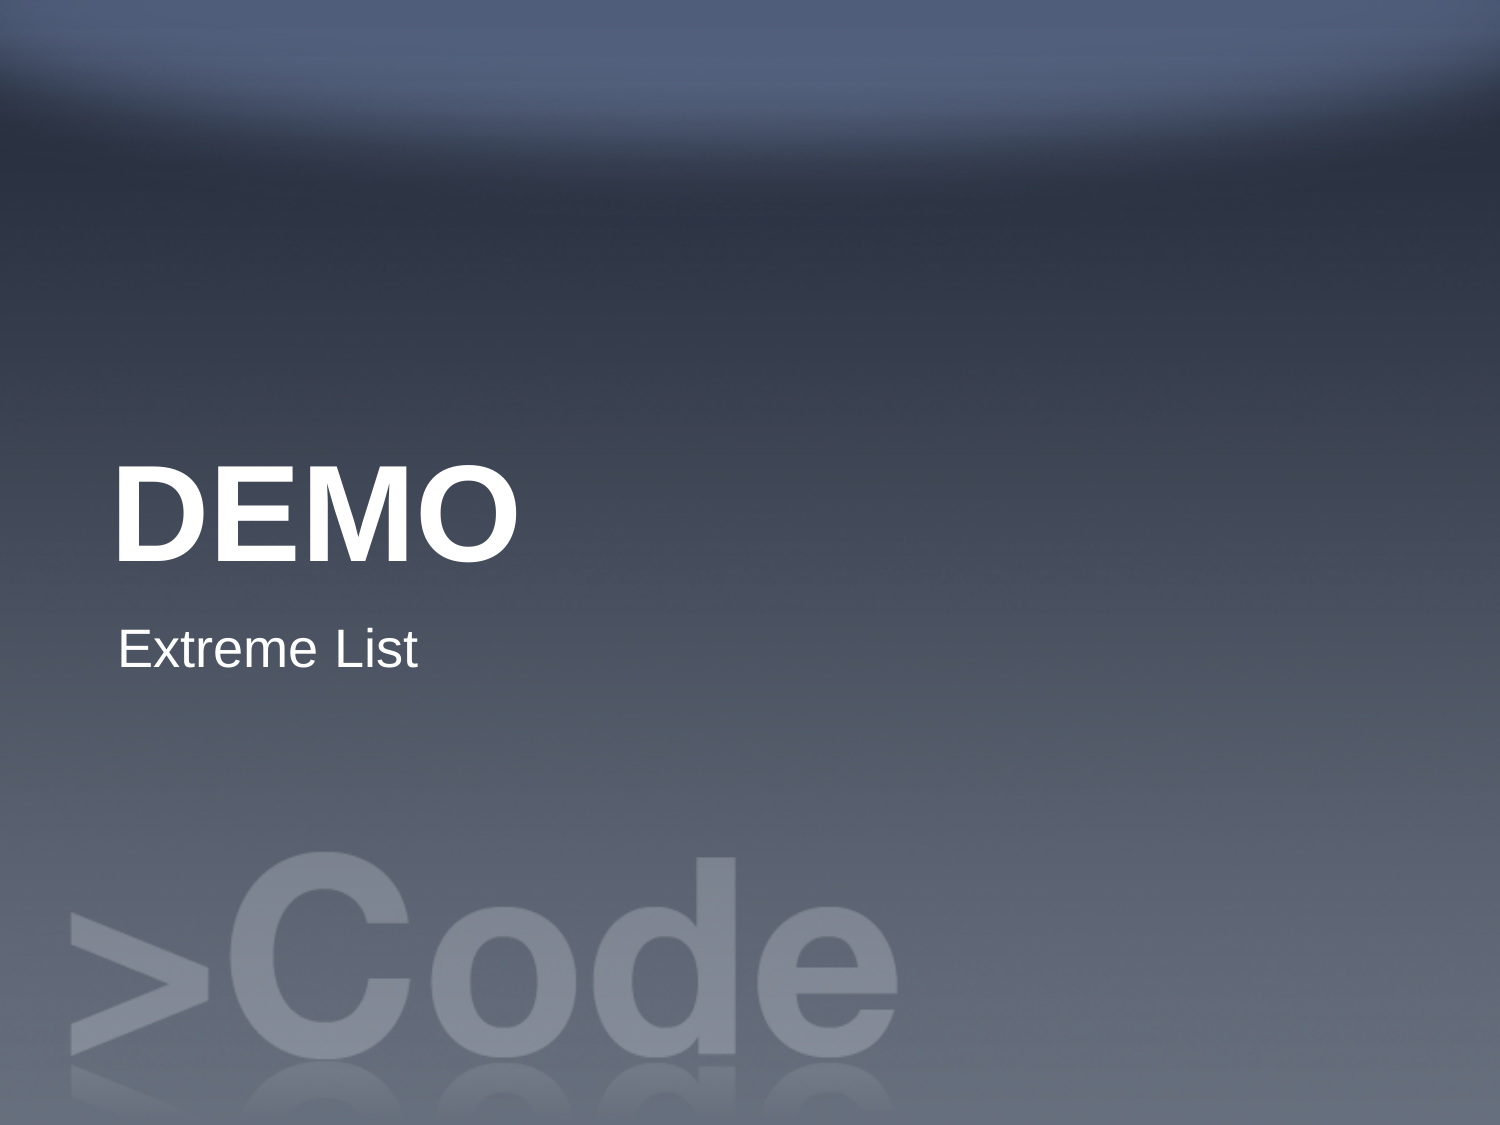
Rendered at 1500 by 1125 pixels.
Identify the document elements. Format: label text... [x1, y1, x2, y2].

picture [0, 0, 1500, 1125]
subtitle Extreme List [42, 626, 1116, 769]
title DEMO [110, 303, 1463, 589]
